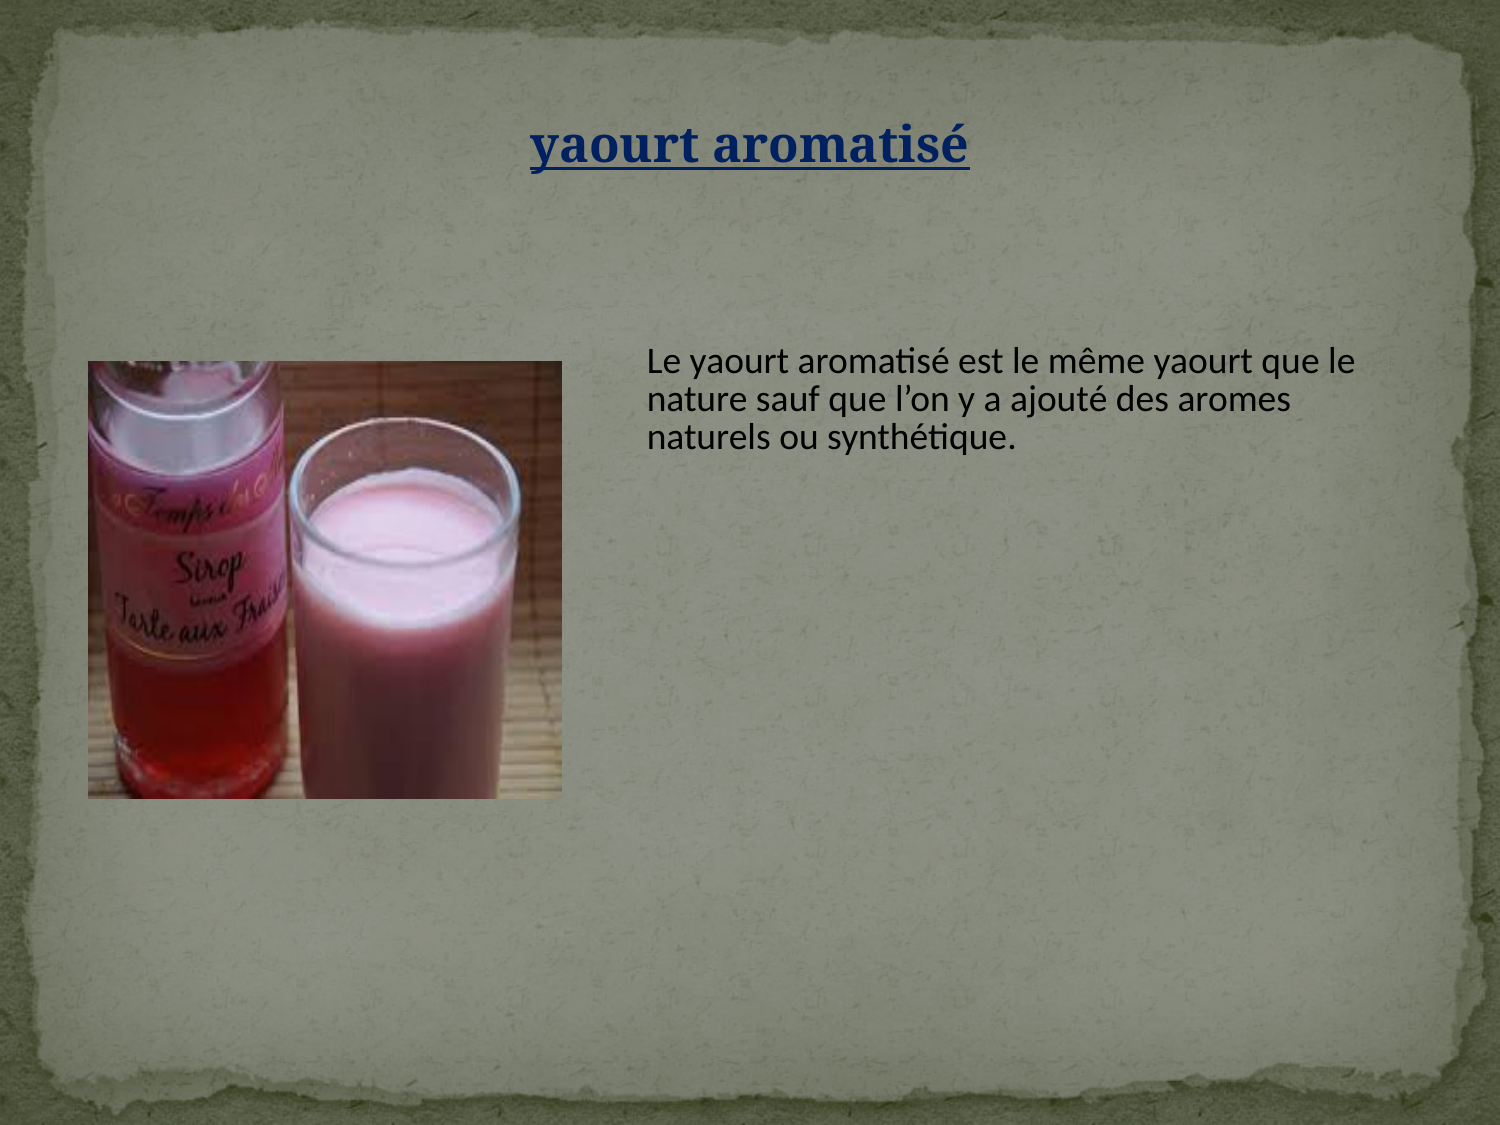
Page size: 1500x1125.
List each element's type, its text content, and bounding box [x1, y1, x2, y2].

text_box Le yaourt aromatisé est le même yaourt que le nature sauf que l’on y a ajouté des aromes naturels ou synthétique. [632, 338, 1382, 466]
picture [88, 361, 562, 799]
text_box yaourt aromatisé [0, 101, 1500, 177]
